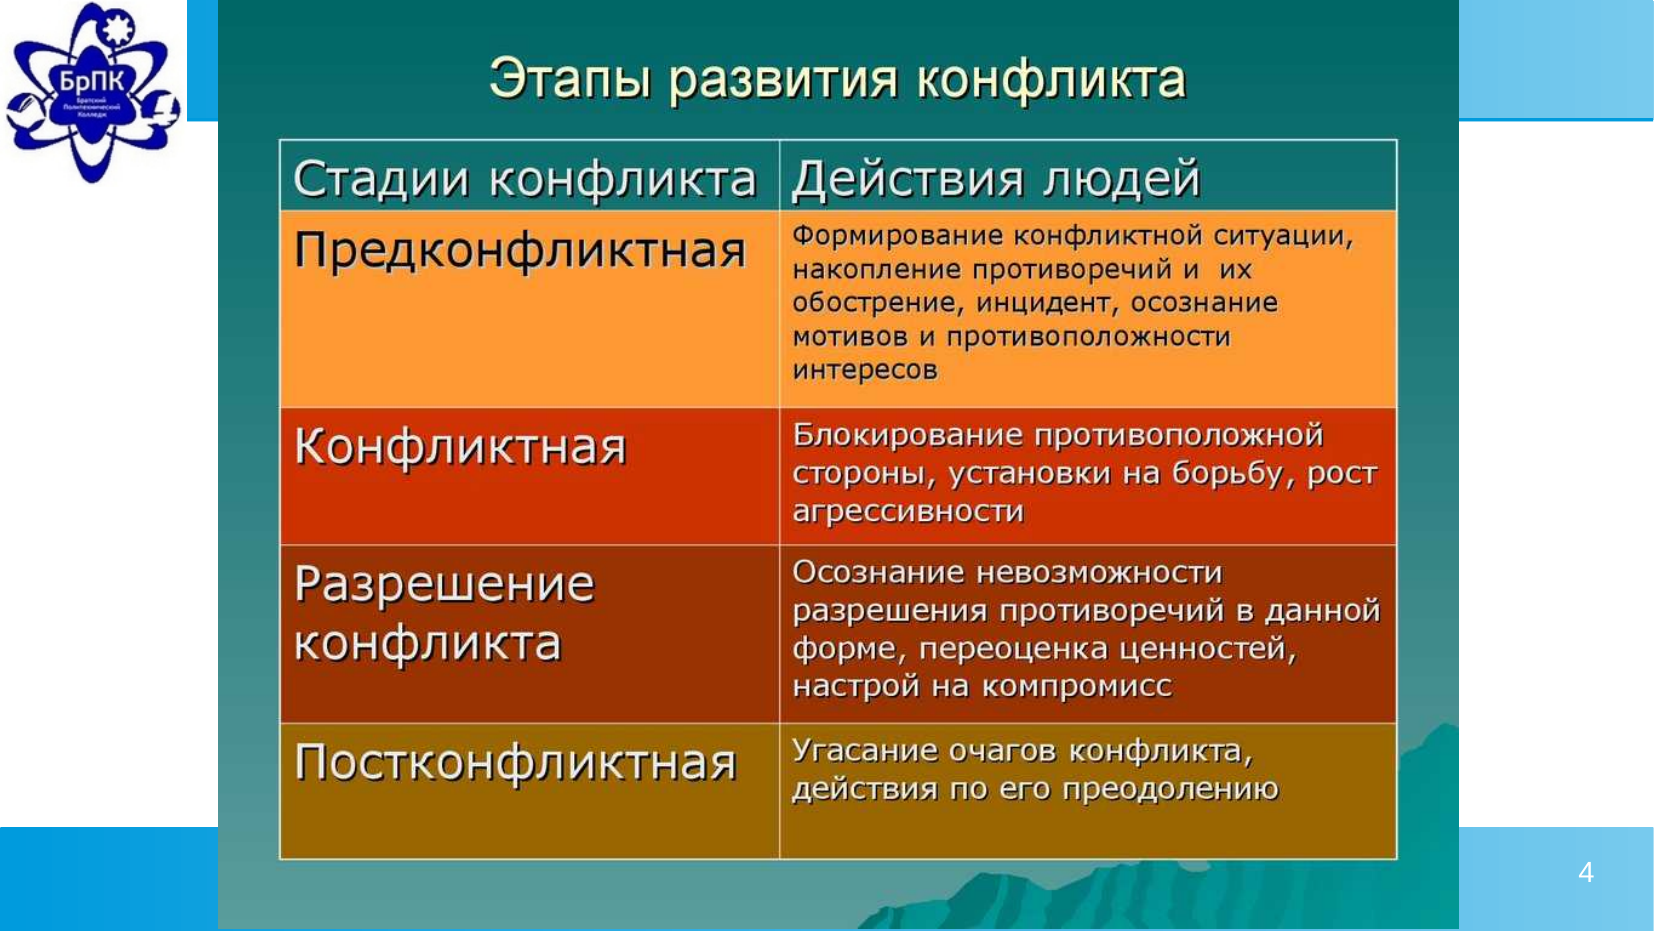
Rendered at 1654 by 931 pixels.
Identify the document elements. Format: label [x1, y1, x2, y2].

picture [0, 0, 187, 187]
picture [218, 0, 1459, 929]
